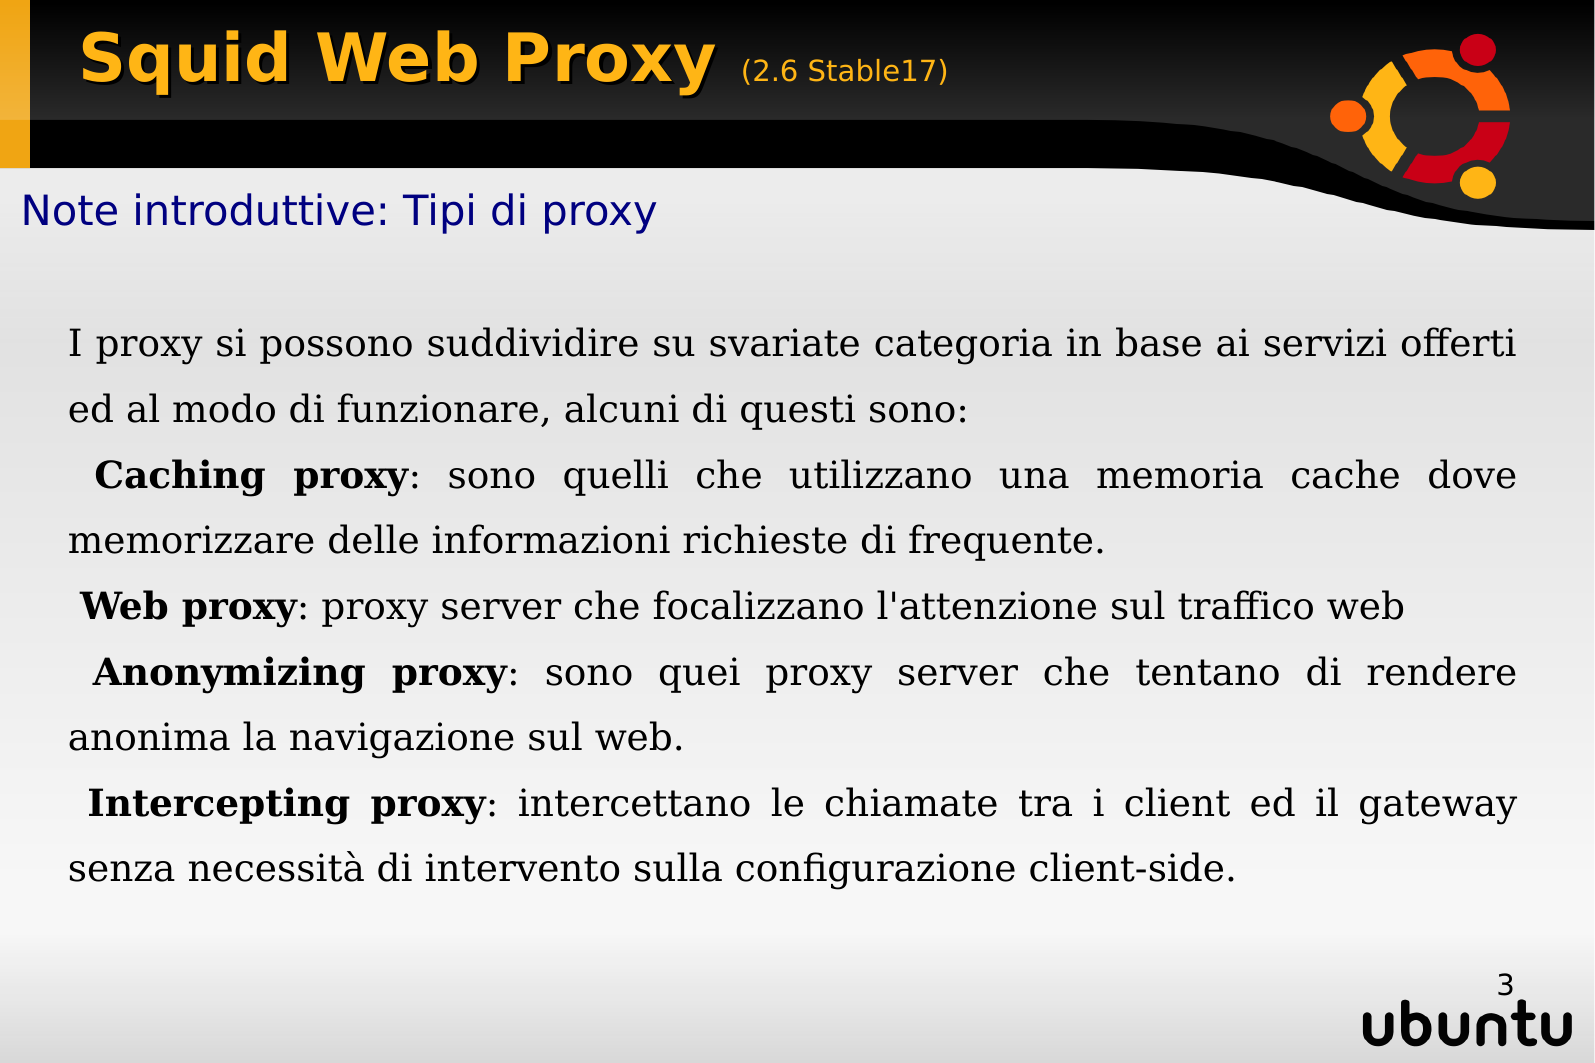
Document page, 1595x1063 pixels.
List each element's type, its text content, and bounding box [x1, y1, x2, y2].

text_box I proxy si possono suddividire su svariate categoria in base ai servizi offerti ed al modo di funzionare, alcuni di questi sono: Caching proxy: sono quelli che utilizzano una memoria cache dove memorizzare delle informazioni richieste di frequente. Web proxy: proxy server che focalizzano l'attenzione sul traffico web Anonymizing proxy: sono quei proxy server che tentano di rendere anonima la navigazione sul web. Intercepting proxy: intercettano le chiamate tra i client ed il gateway senza necessità di intervento sulla configurazione client-side. [64, 293, 1542, 1004]
text_box Squid Web Proxy (2.6 Stable17) [23, 11, 1004, 105]
text_box Note introduttive: Tipi di proxy [17, 178, 756, 243]
picture [0, 0, 1595, 1063]
